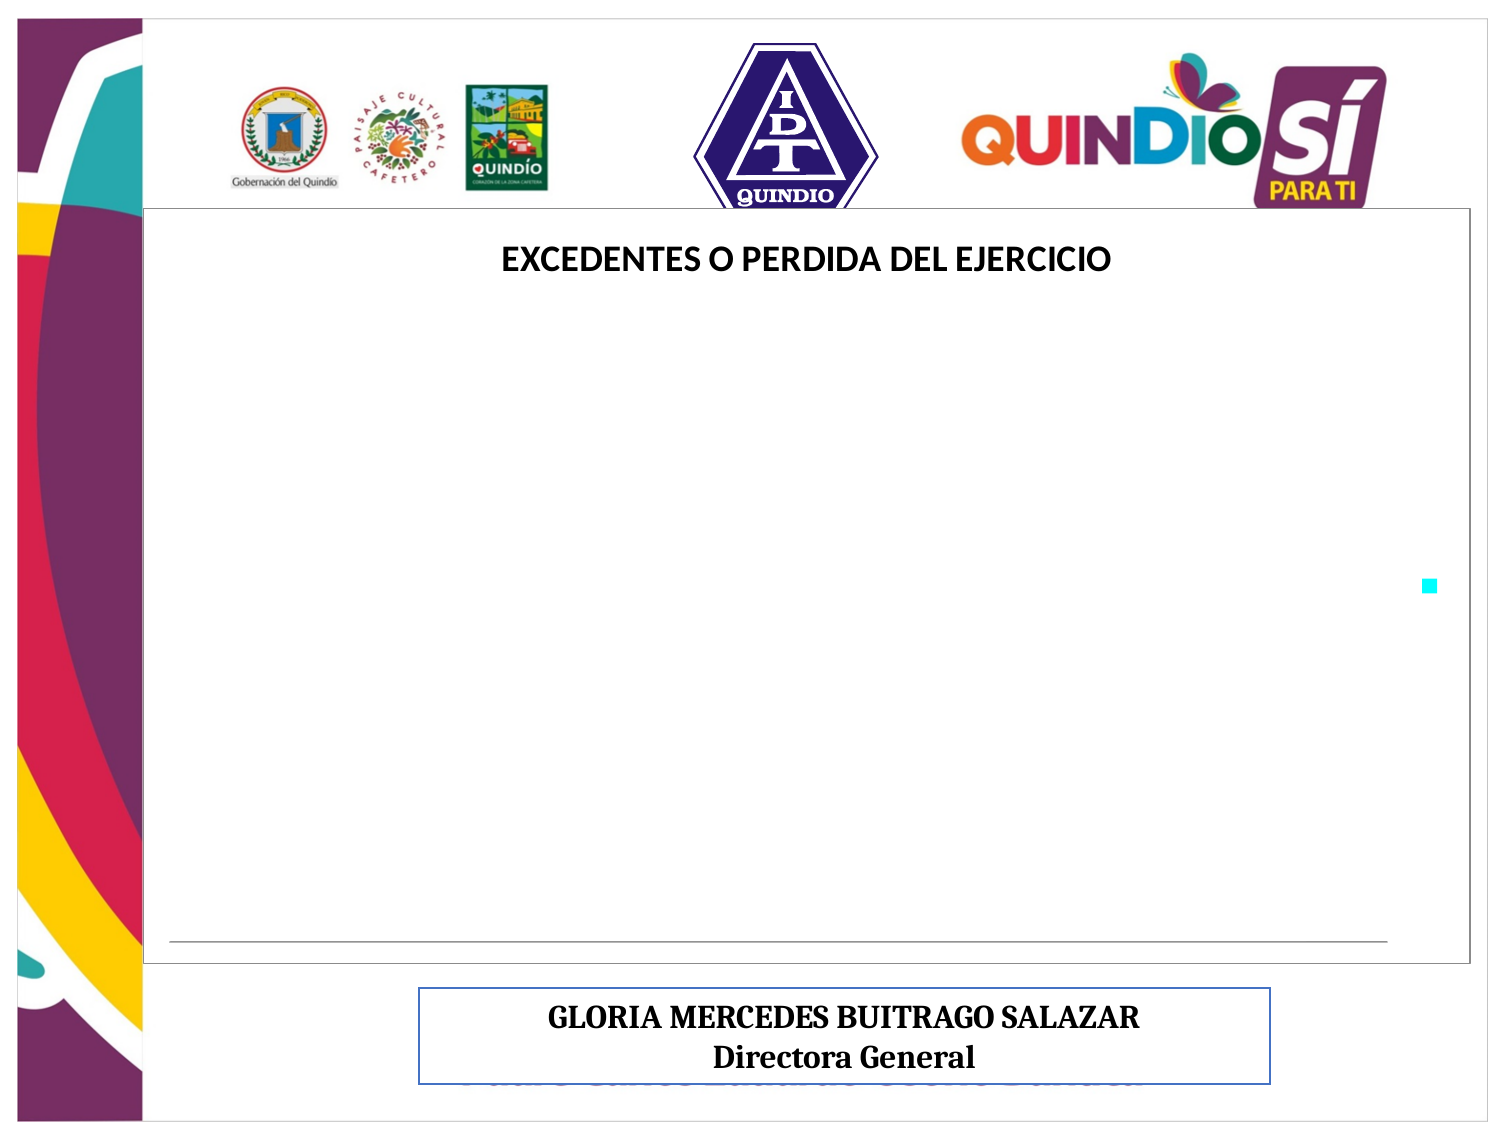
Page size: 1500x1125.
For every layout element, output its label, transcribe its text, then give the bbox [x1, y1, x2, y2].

picture [17, 18, 1488, 1122]
chart [142, 208, 1471, 965]
text_box GLORIA MERCEDES BUITRAGO SALAZAR Directora General [419, 987, 1270, 1084]
